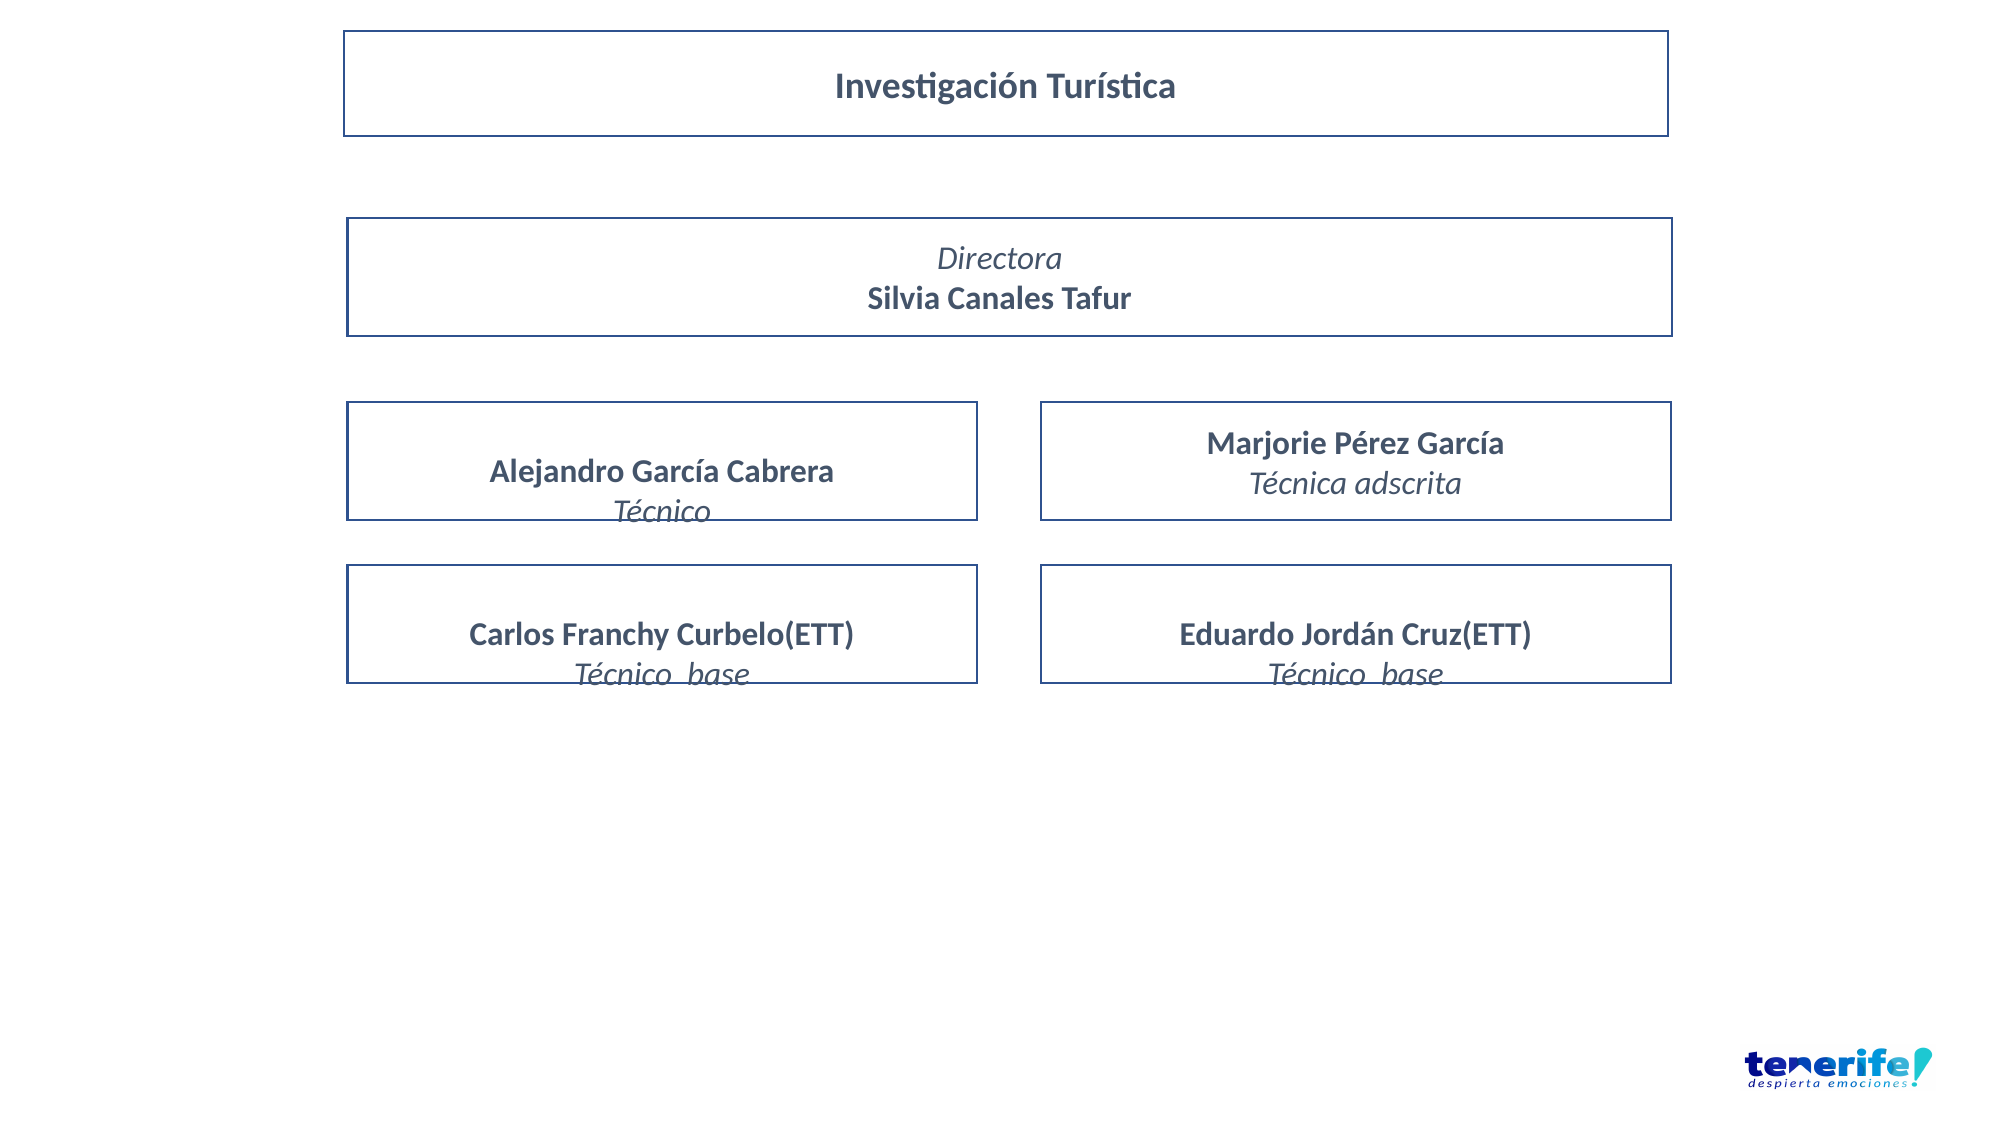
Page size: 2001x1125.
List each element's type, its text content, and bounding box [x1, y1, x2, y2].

text_box Marjorie Pérez García Técnica adscrita [1041, 402, 1671, 520]
text_box Alejandro García Cabrera Técnico [347, 402, 977, 520]
text_box Investigación Turística [344, 31, 1668, 136]
picture [1740, 1044, 1936, 1091]
text_box Eduardo Jordán Cruz(ETT) Técnico base [1041, 565, 1671, 683]
text_box Directora Silvia Canales Tafur [663, 229, 1337, 324]
text_box Carlos Franchy Curbelo(ETT) Técnico base [347, 565, 977, 683]
